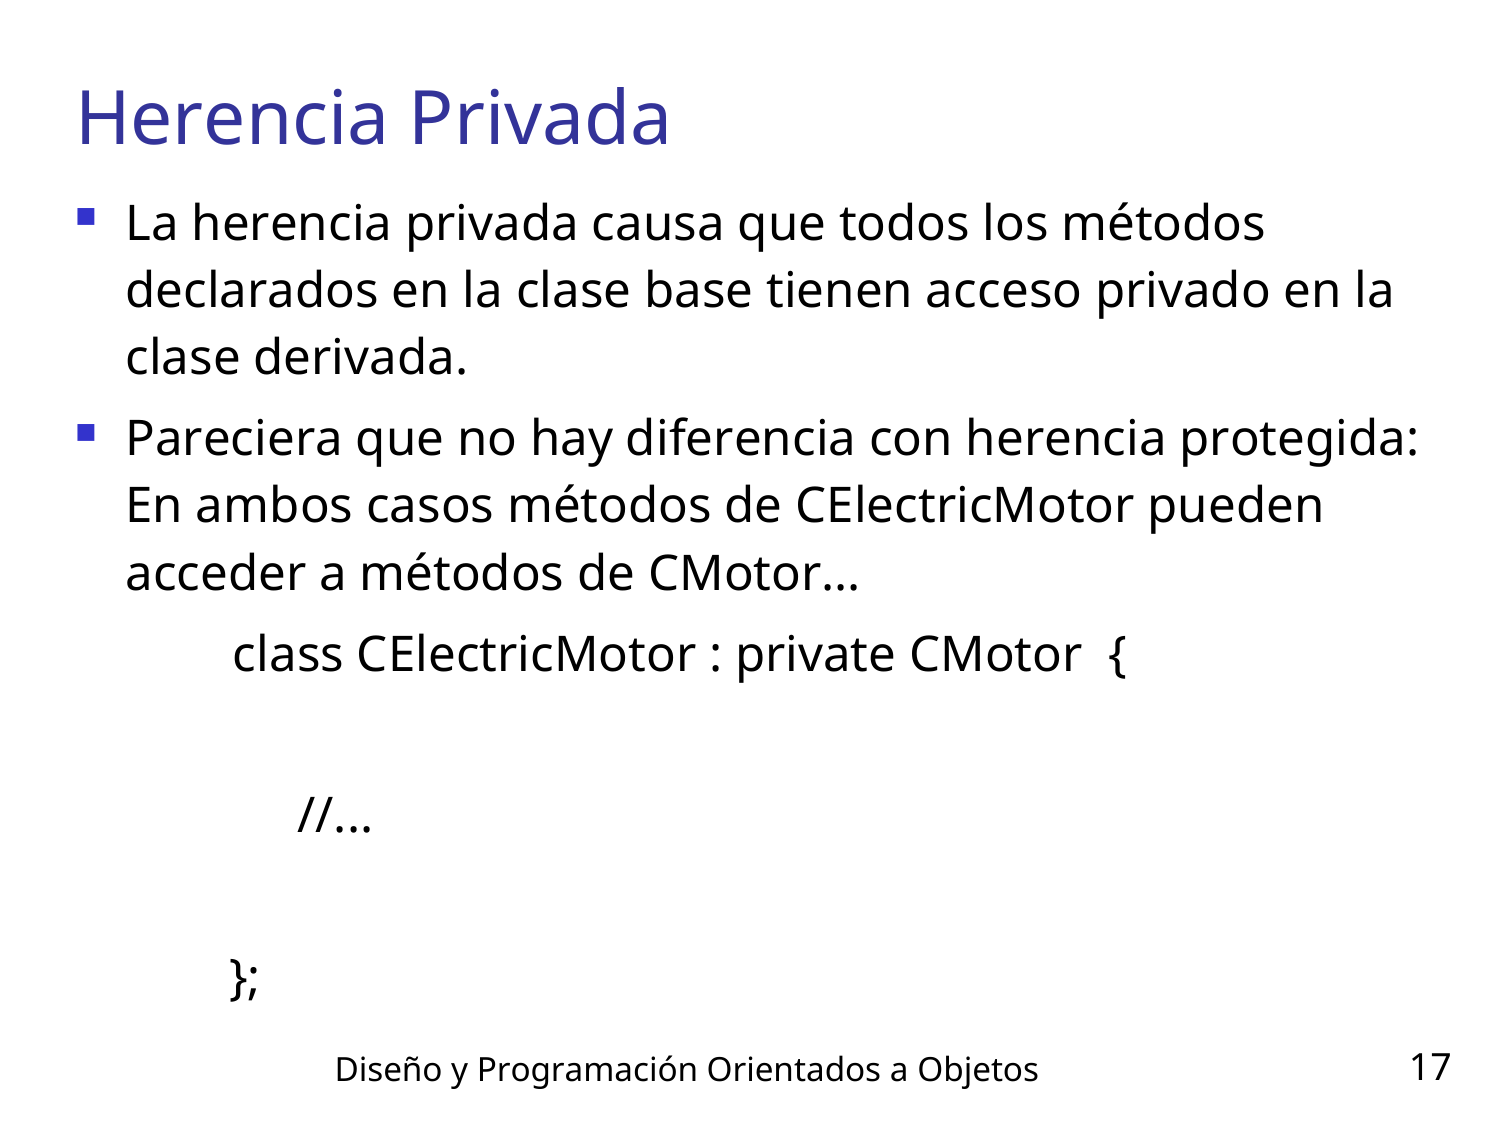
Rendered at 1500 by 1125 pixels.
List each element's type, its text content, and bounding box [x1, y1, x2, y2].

list La herencia privada causa que todos los métodos declarados en la clase base tienen acceso privado en la clase derivada. Pareciera que no hay diferencia con herencia protegida: En ambos casos métodos de CElectricMotor pueden acceder a métodos de CMotor... class CElectricMotor : private CMotor { //... }; [75, 187, 1462, 1013]
title Herencia Privada [75, 30, 1466, 193]
